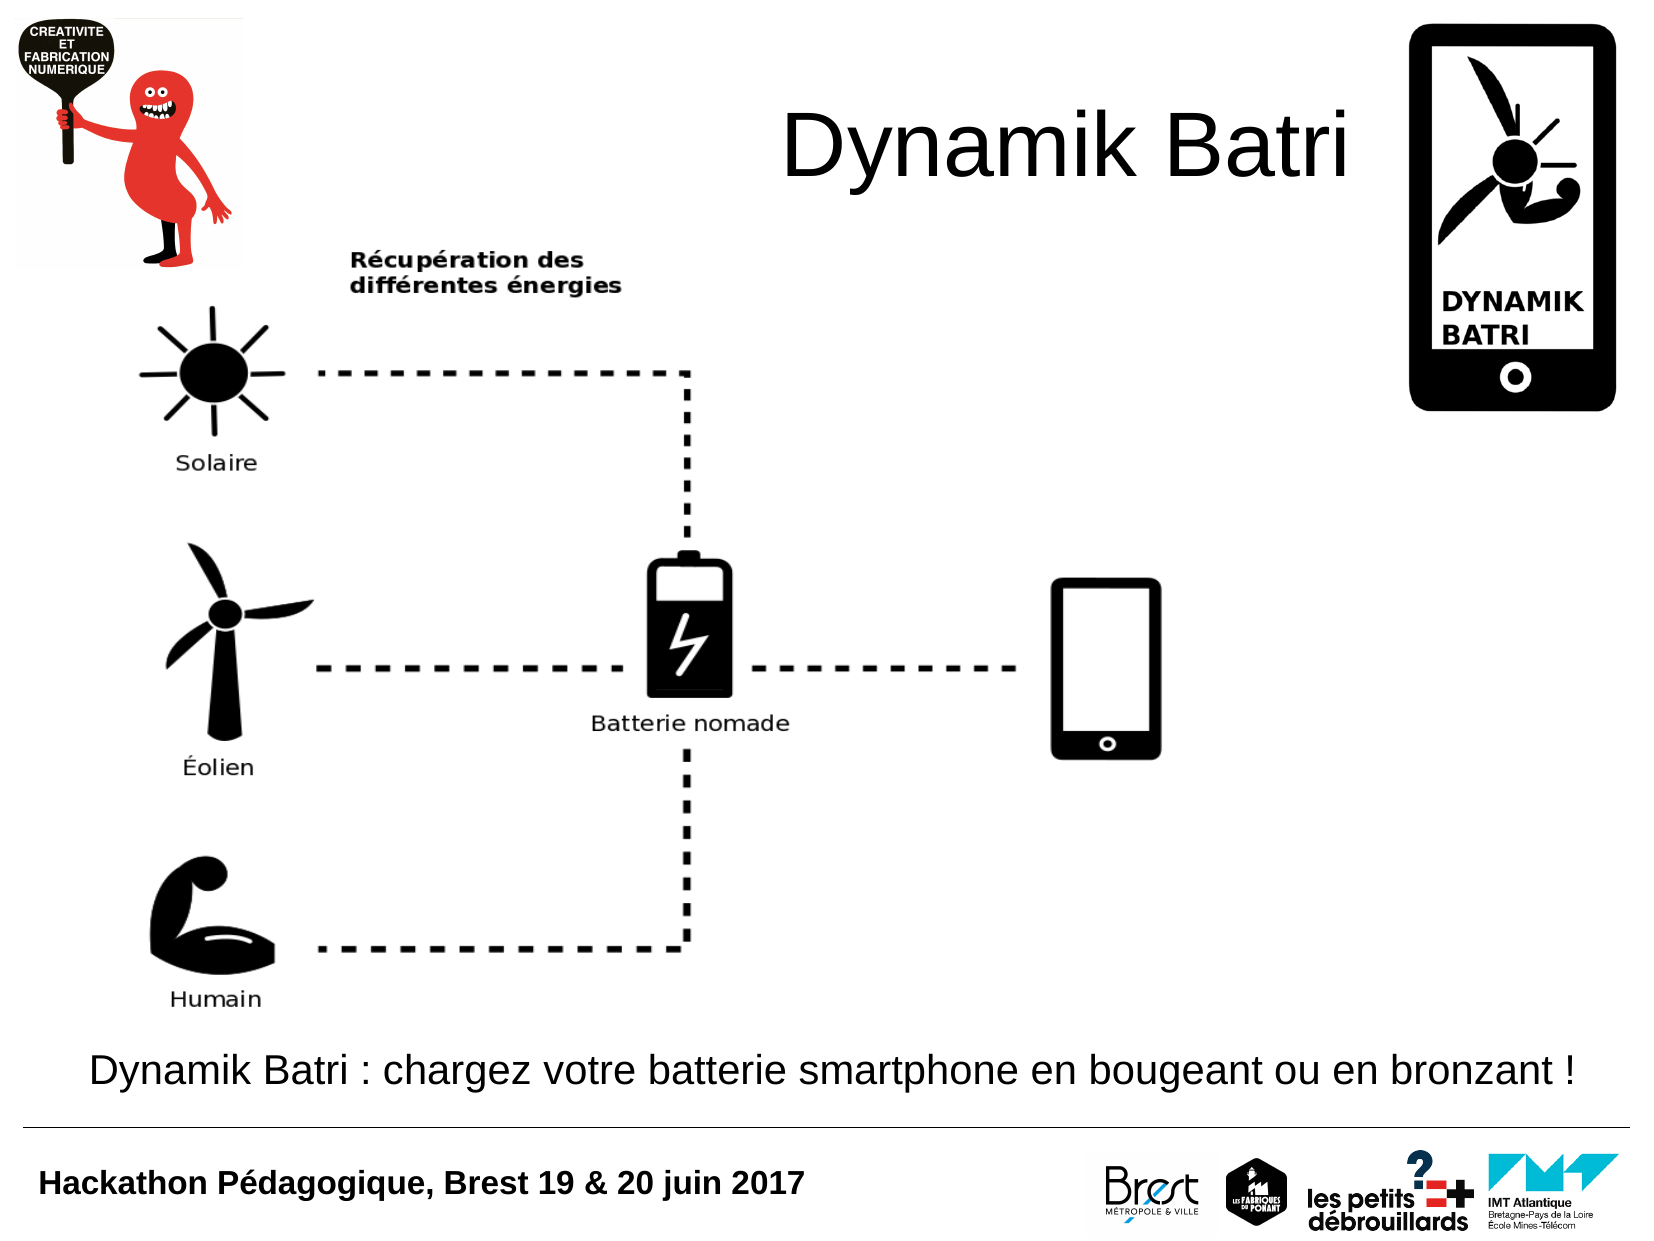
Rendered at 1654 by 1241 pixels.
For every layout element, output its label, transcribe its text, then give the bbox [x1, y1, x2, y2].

picture [1488, 1153, 1619, 1229]
picture [15, 7, 1654, 1039]
title Dynamik Batri [243, 40, 1353, 218]
text_box Dynamik Batri : chargez votre batterie smartphone en bougeant ou en bronzant ! [41, 1039, 1625, 1139]
picture [1308, 1150, 1474, 1231]
text_box Hackathon Pédagogique, Brest 19 & 20 juin 2017 [23, 1157, 945, 1211]
picture [1086, 1151, 1218, 1240]
picture [1226, 1158, 1287, 1226]
